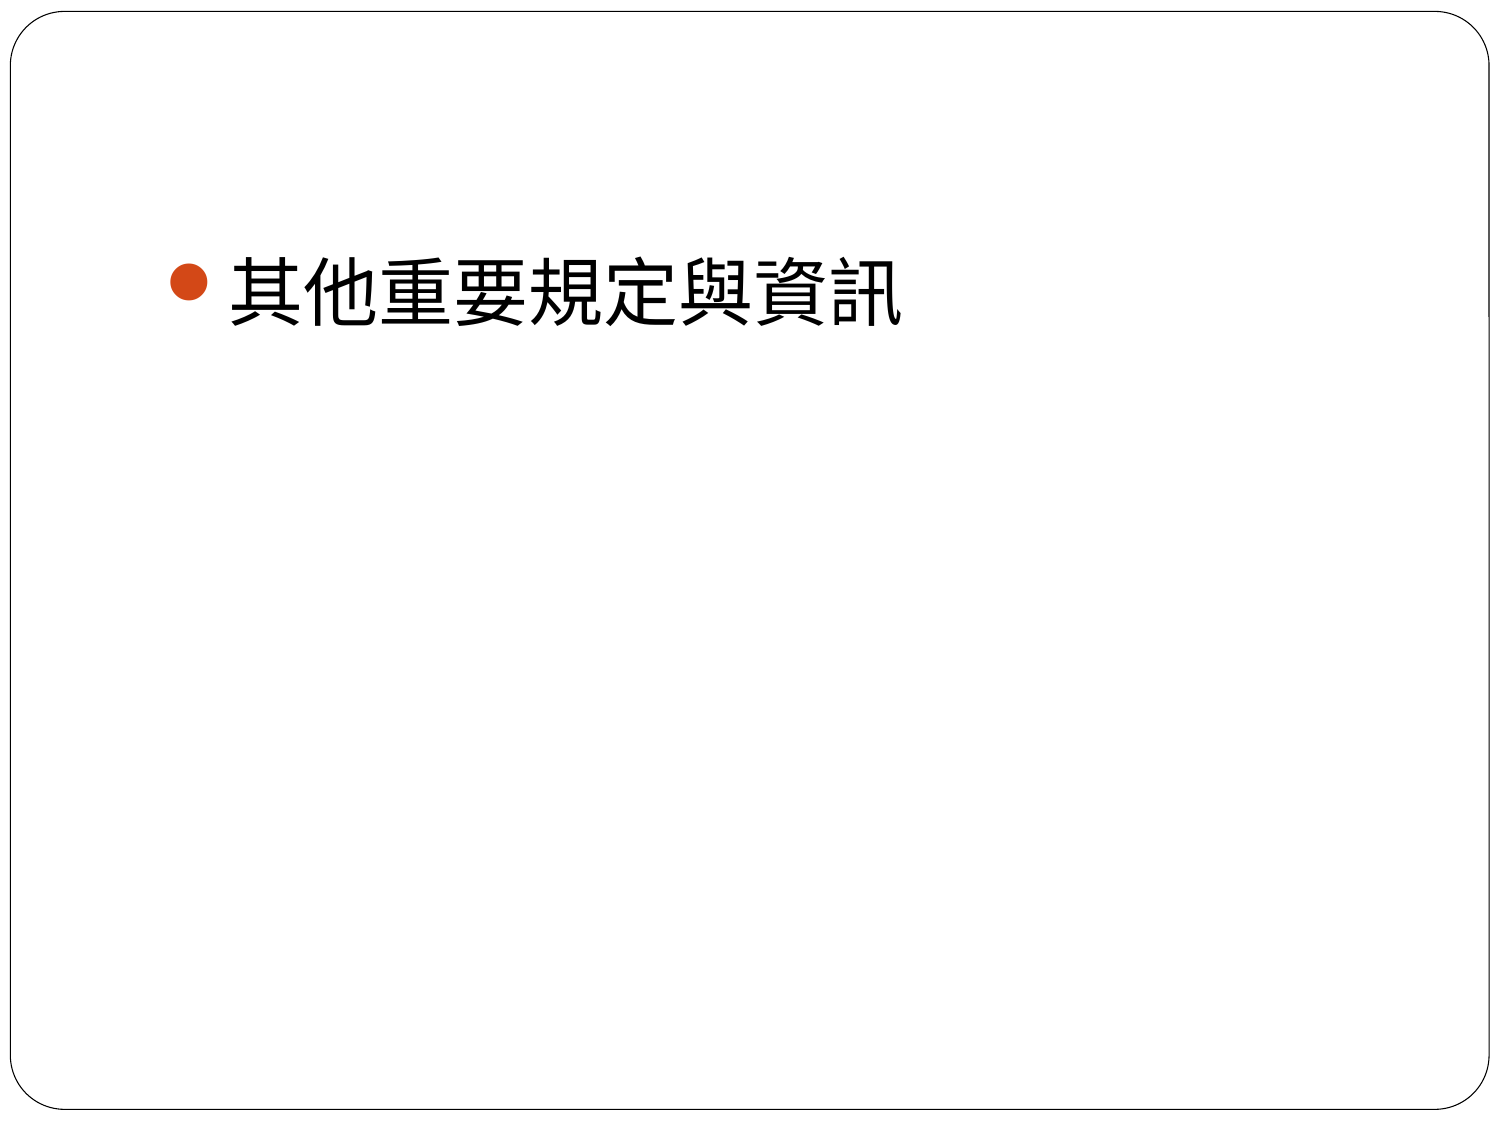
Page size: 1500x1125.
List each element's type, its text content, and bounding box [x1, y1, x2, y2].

list 其他重要規定與資訊 [150, 237, 1426, 988]
